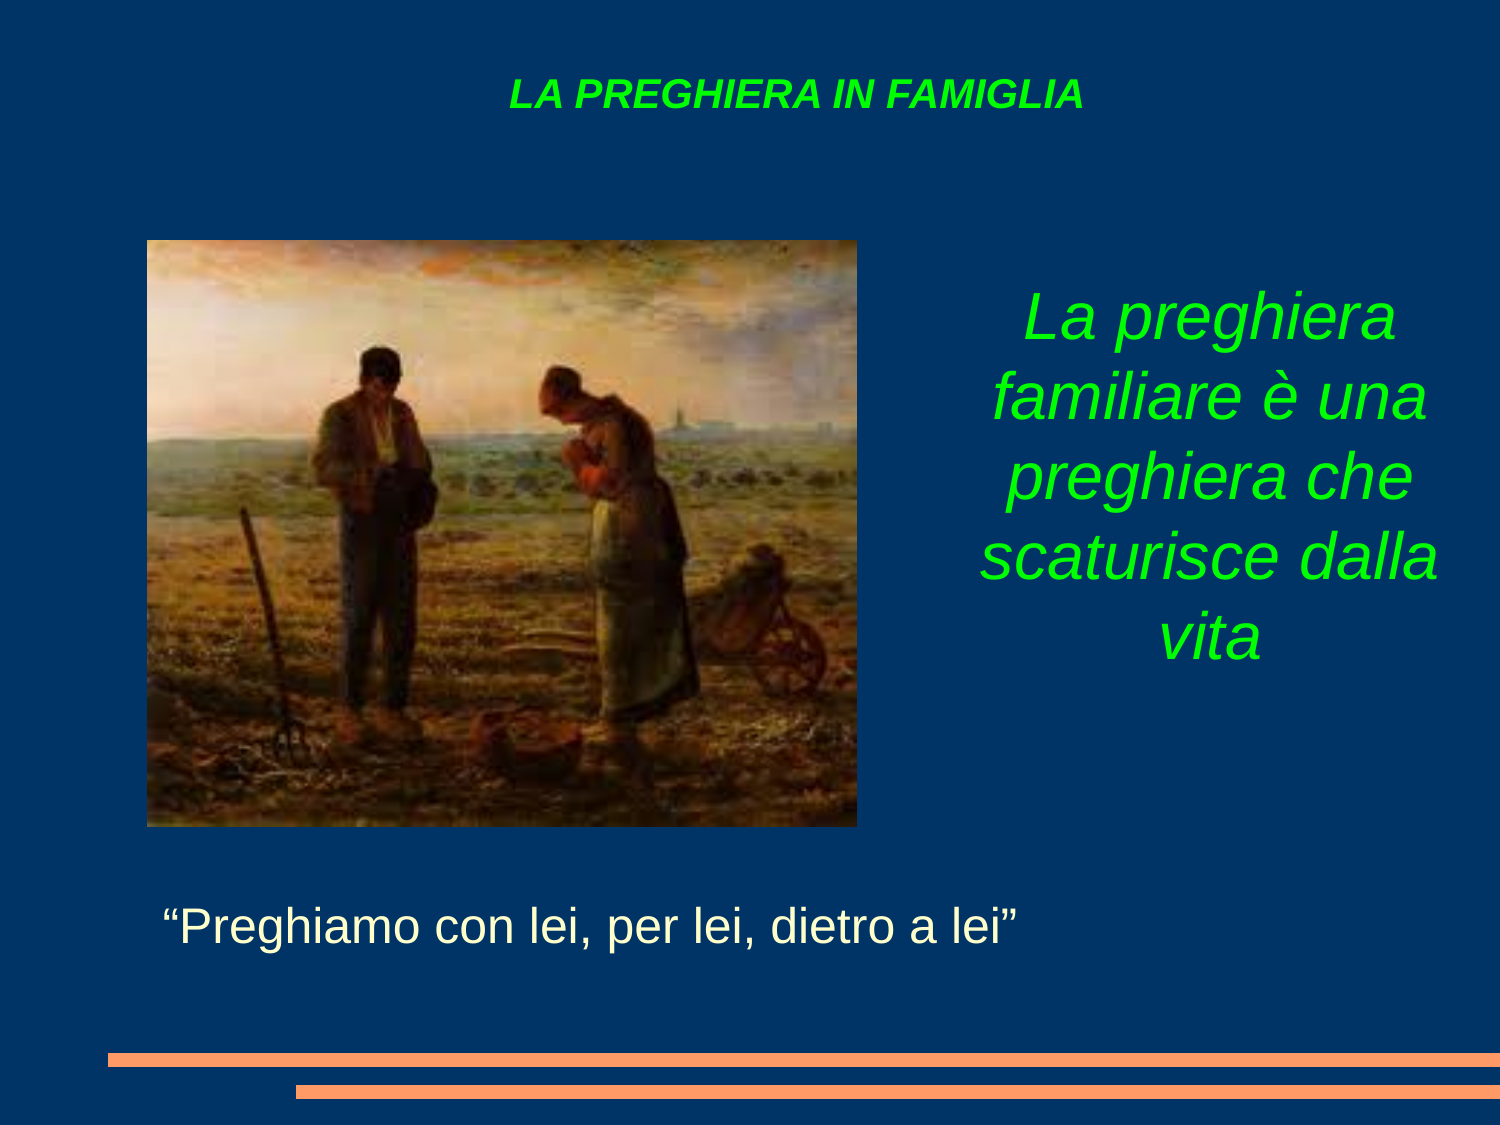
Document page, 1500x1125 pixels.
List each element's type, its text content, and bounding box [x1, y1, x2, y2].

text_box La preghiera familiare è una preghiera che scaturisce dalla vita [944, 265, 1477, 827]
picture [147, 240, 857, 827]
text_box “Preghiamo con lei, per lei, dietro a lei” [147, 885, 1359, 961]
text_box LA PREGHIERA IN FAMIGLIA [206, 59, 1388, 124]
